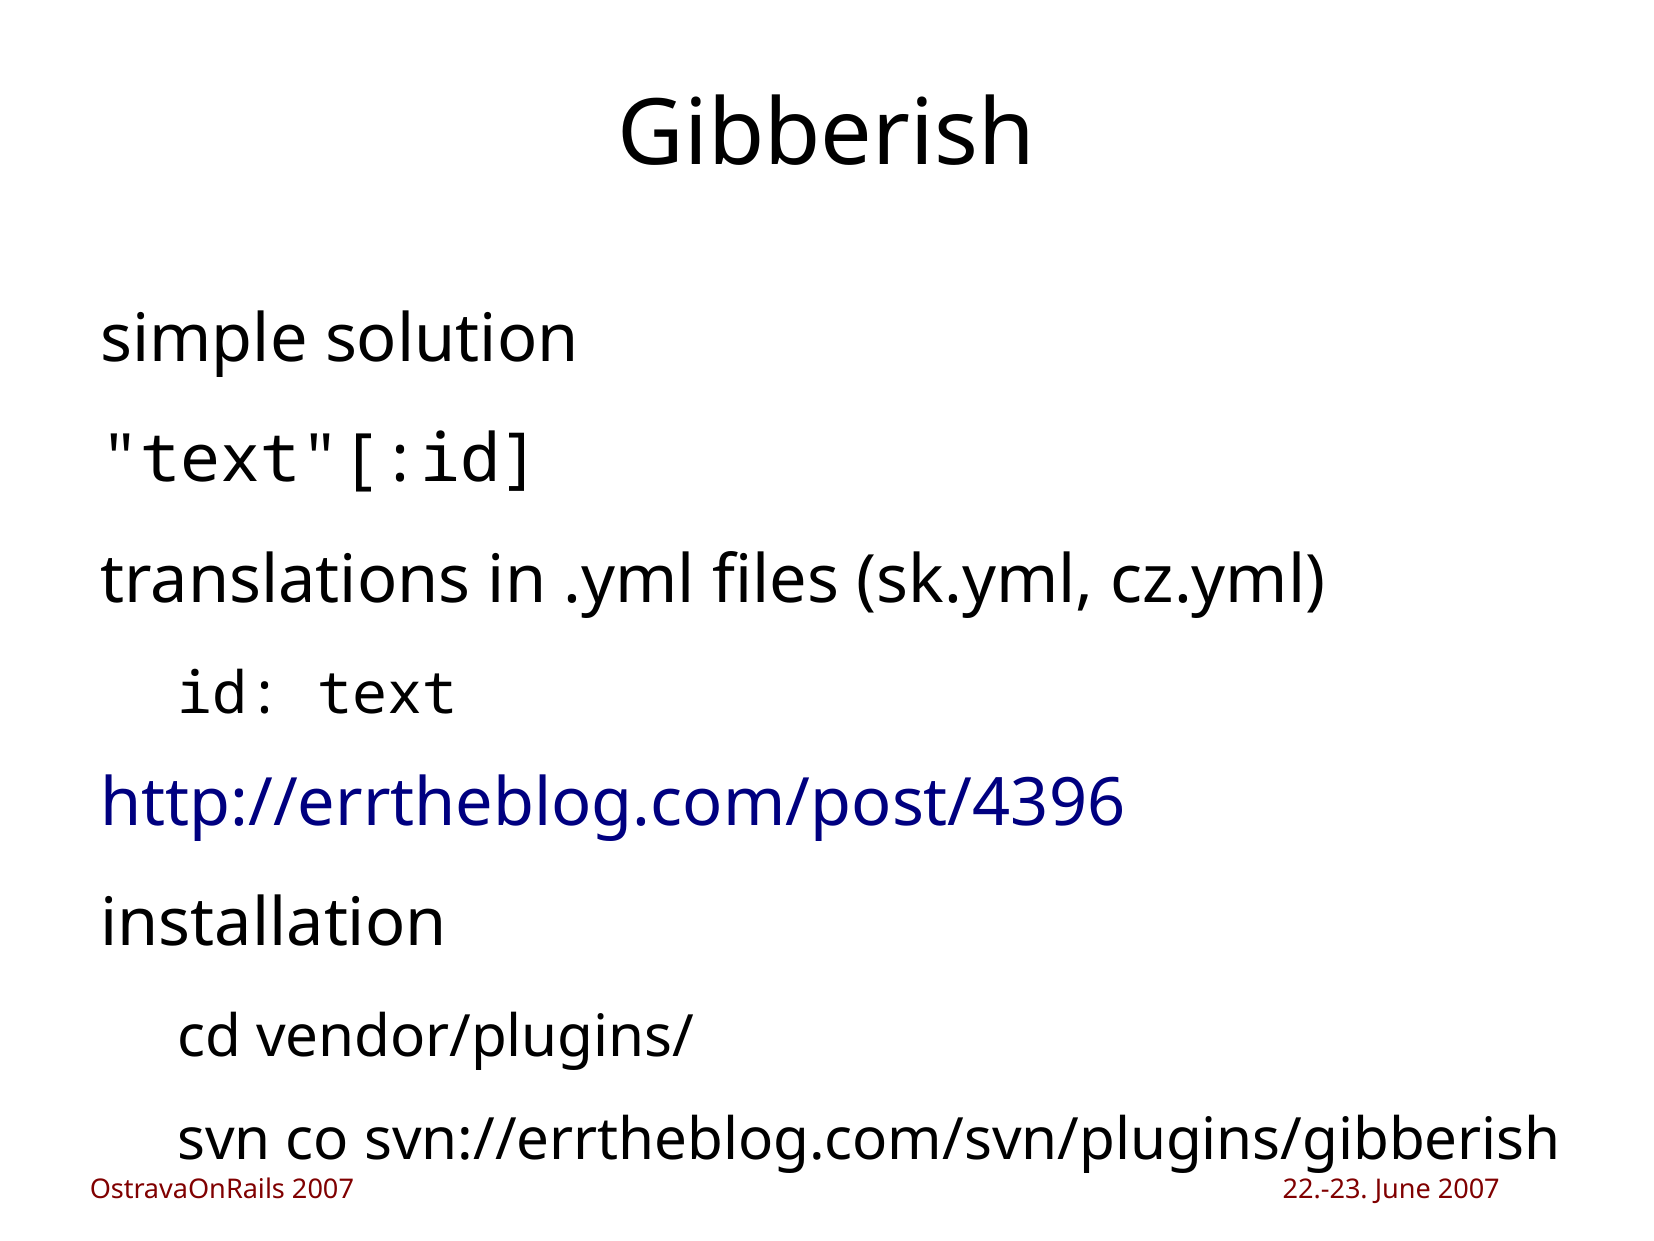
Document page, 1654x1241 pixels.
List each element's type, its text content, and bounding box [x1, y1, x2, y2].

list simple solution "text"[:id] translations in .yml files (sk.yml, cz.yml) id: text http://errtheblog.com/post/4396 installation cd vendor/plugins/ svn co svn://errtheblog.com/svn/plugins/gibberish [82, 290, 1571, 1094]
title Gibberish [82, 33, 1571, 226]
